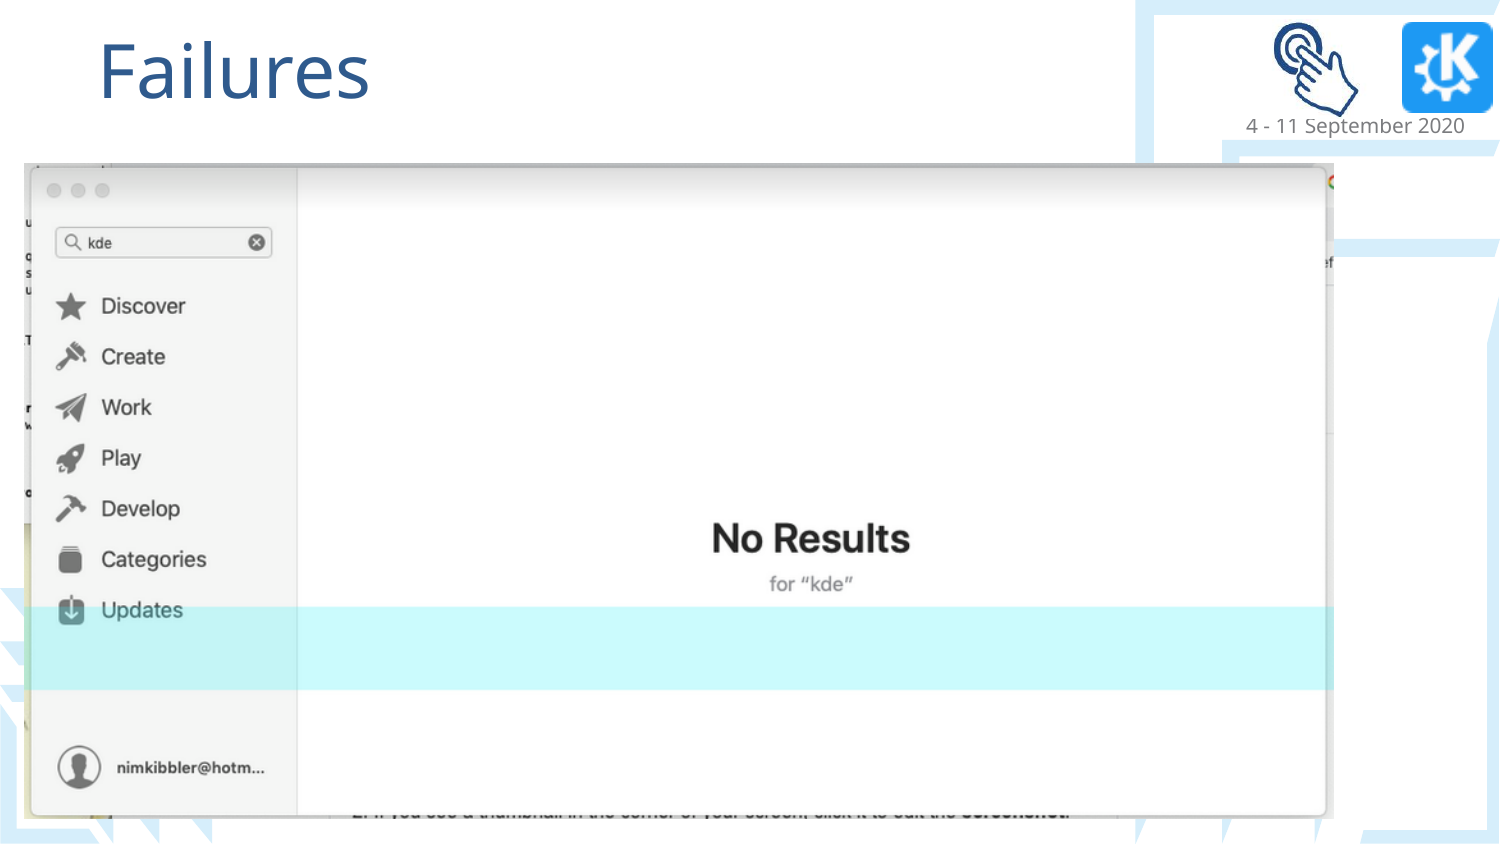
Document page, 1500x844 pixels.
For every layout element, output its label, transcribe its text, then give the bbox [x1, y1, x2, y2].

picture [1402, 22, 1493, 113]
title Failures [0, 0, 934, 139]
picture [1242, 19, 1390, 119]
picture [24, 163, 1334, 819]
